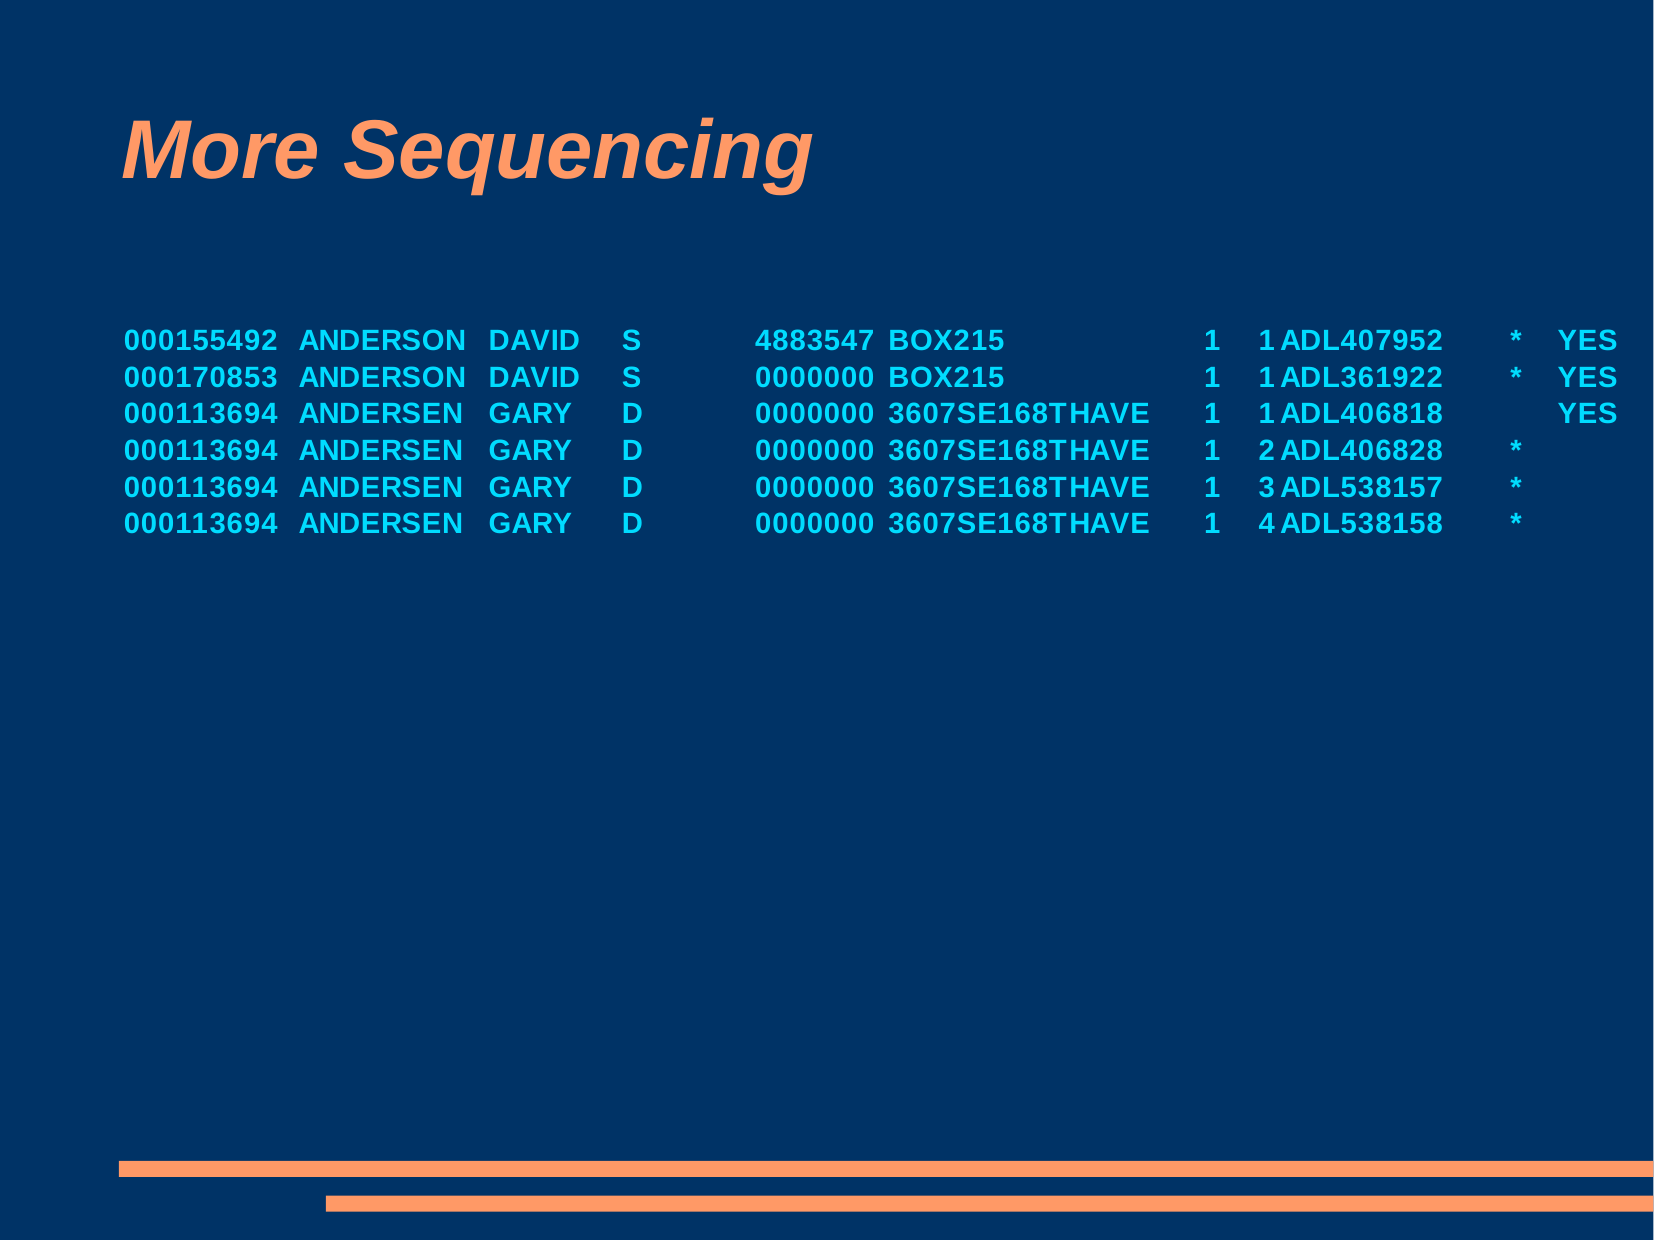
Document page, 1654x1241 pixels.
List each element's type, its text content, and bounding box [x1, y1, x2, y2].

chart [121, 322, 1654, 581]
title More Sequencing [121, 46, 1534, 254]
